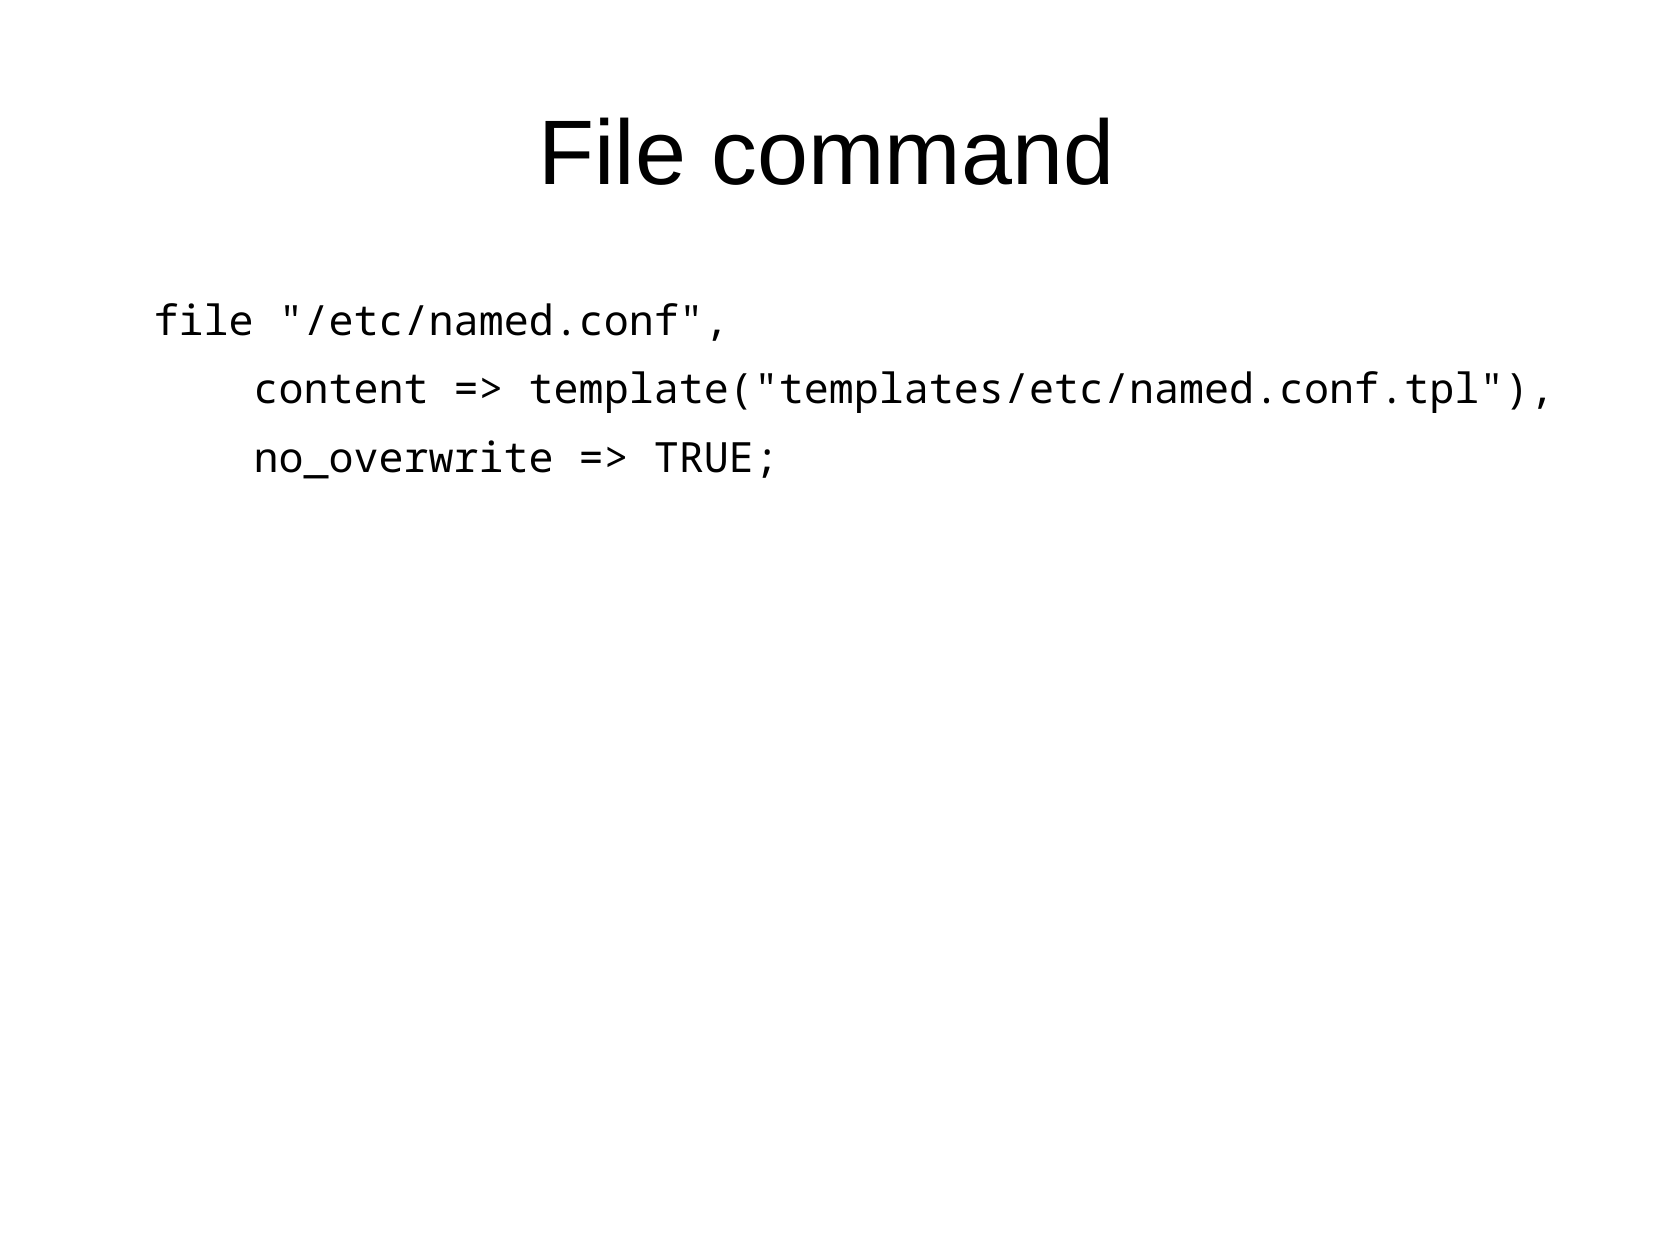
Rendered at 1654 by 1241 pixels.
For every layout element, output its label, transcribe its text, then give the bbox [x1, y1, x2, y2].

title File command [82, 49, 1571, 257]
list file "/etc/named.conf", content => template("templates/etc/named.conf.tpl"), no_overwrite => TRUE; [82, 290, 1571, 1158]
